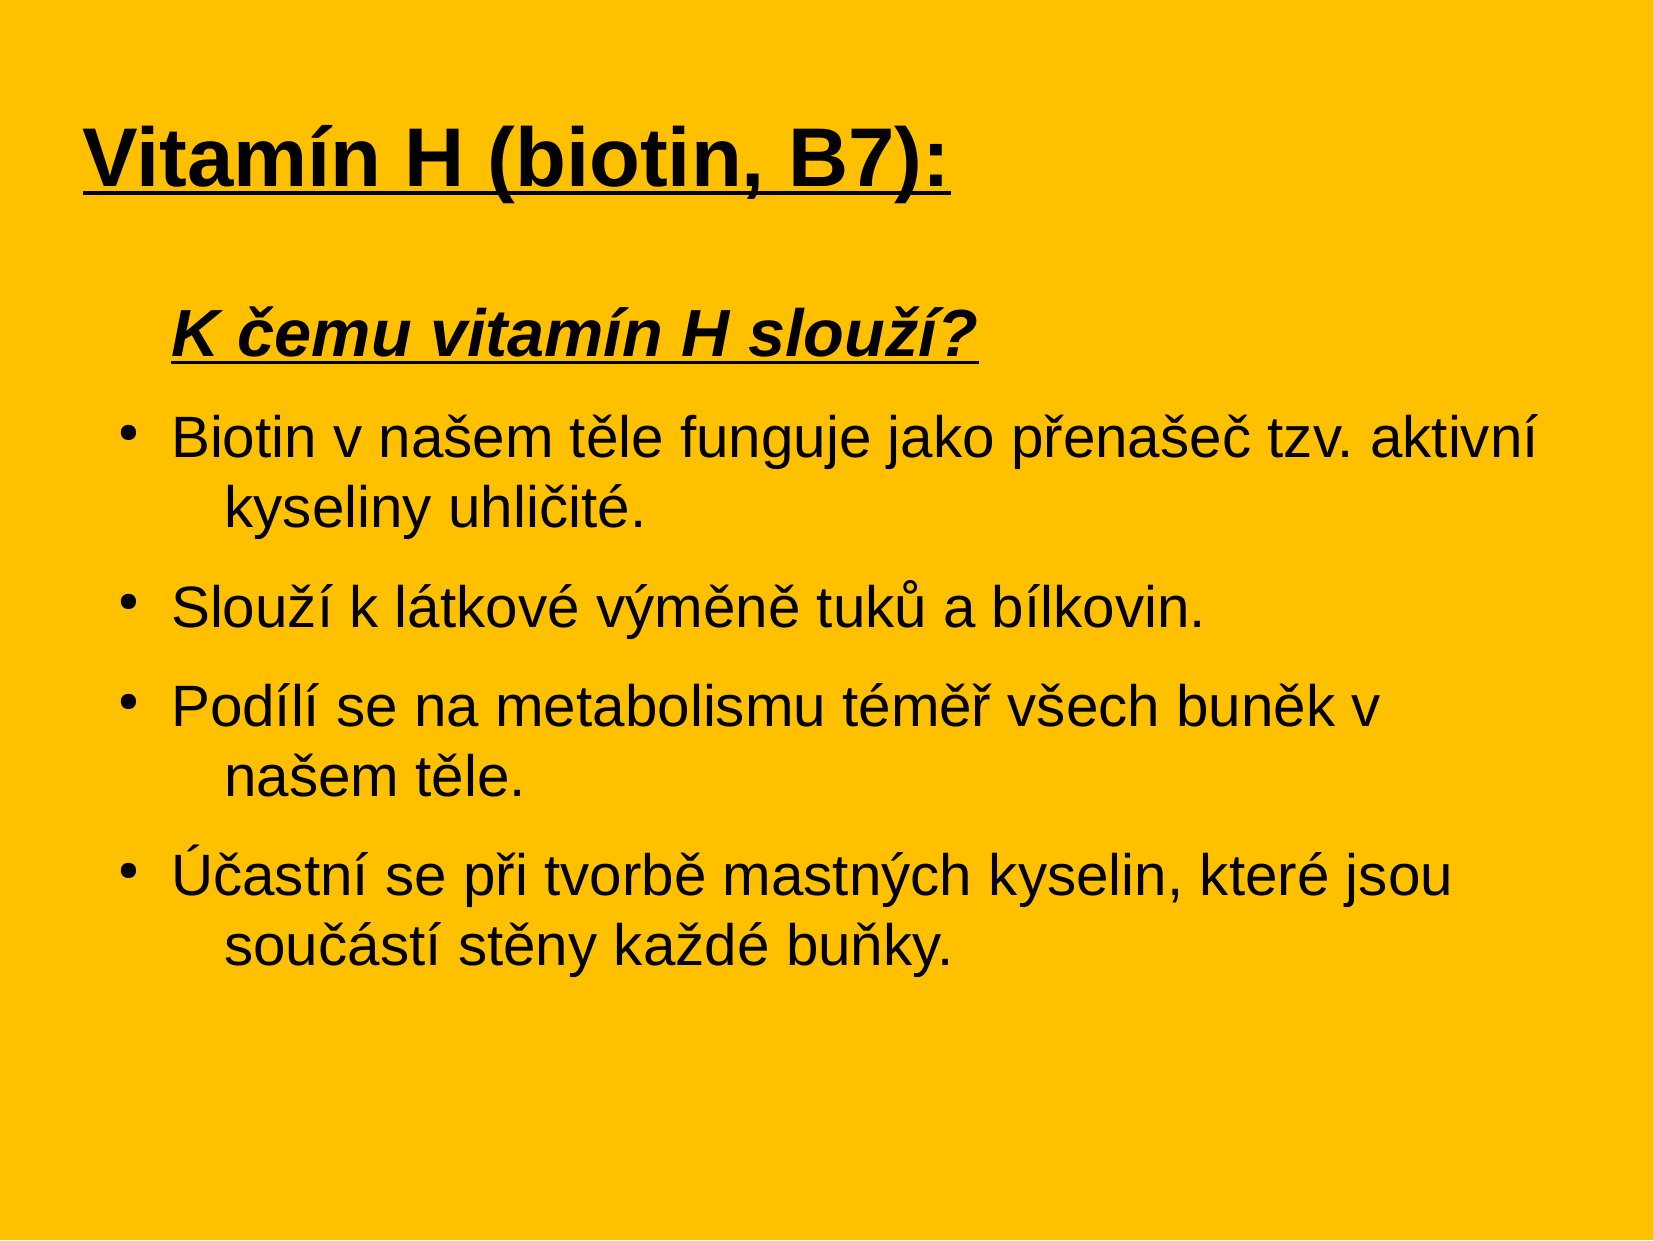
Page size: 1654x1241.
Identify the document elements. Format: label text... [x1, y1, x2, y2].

list K čemu vitamín H slouží? Biotin v našem těle funguje jako přenašeč tzv. aktivní kyseliny uhličité. Slouží k látkové výměně tuků a bílkovin. Podílí se na metabolismu téměř všech buněk v našem těle. Účastní se při tvorbě mastných kyselin, které jsou součástí stěny každé buňky. [82, 290, 1571, 1109]
title Vitamín H (biotin, B7): [82, 49, 1571, 257]
